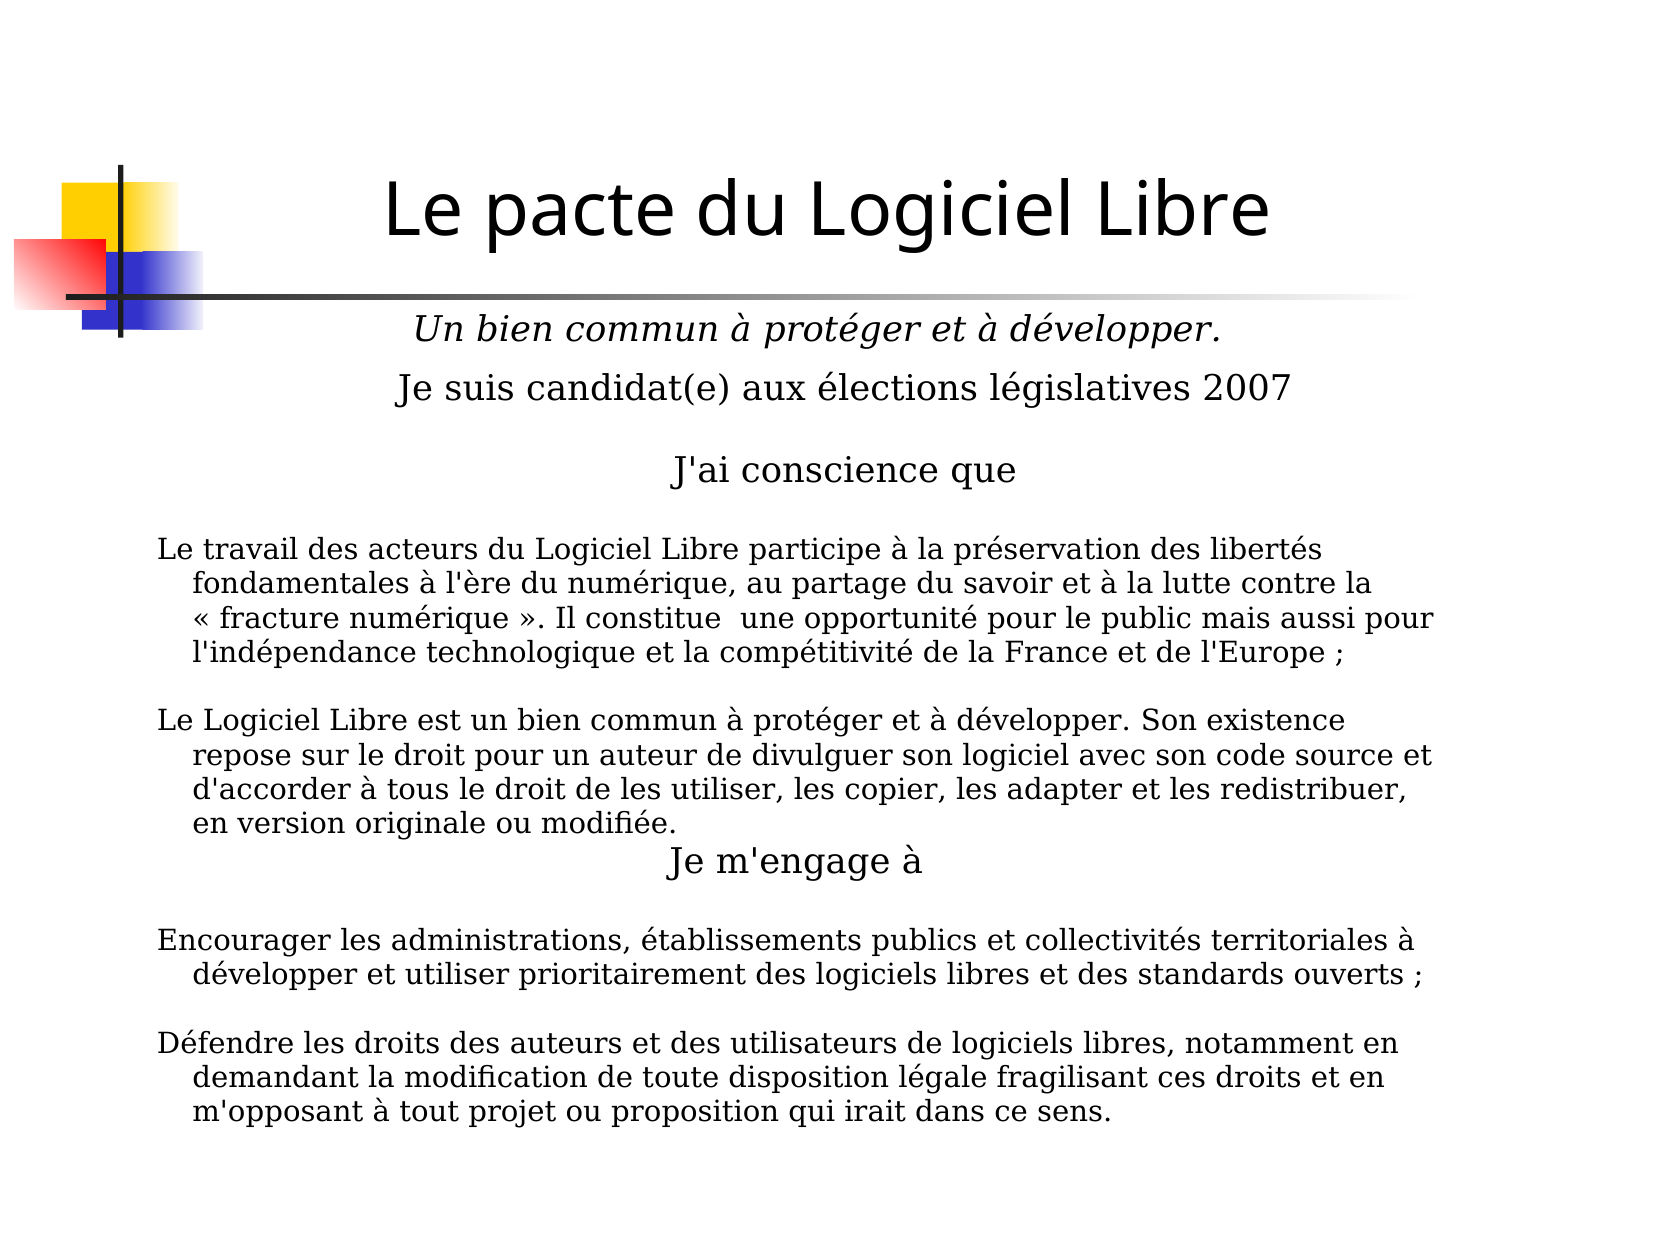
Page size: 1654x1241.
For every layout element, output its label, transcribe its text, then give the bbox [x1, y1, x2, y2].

subtitle Un bien commun à protéger et à développer. Je suis candidat(e) aux élections législatives 2007 J'ai conscience que Le travail des acteurs du Logiciel Libre participe à la préservation des libertés fondamentales à l'ère du numérique, au partage du savoir et à la lutte contre la « fracture numérique ». Il constitue une opportunité pour le public mais aussi pour l'indépendance technologique et la compétitivité de la France et de l'Europe ; Le Logiciel Libre est un bien commun à protéger et à développer. Son existence repose sur le droit pour un auteur de divulguer son logiciel avec son code source et d'accorder à tous le droit de les utiliser, les copier, les adapter et les redistribuer, en version originale ou modifiée. Je m'engage à Encourager les administrations, établissements publics et collectivités territoriales à développer et utiliser prioritairement des logiciels libres et des standards ouverts ; Défendre les droits des auteurs et des utilisateurs de logiciels libres, notamment en demandant la modification de toute disposition légale fragilisant ces droits et en m'opposant à tout projet ou proposition qui irait dans ce sens. [121, 308, 1534, 1163]
title Le pacte du Logiciel Libre [121, 102, 1534, 308]
